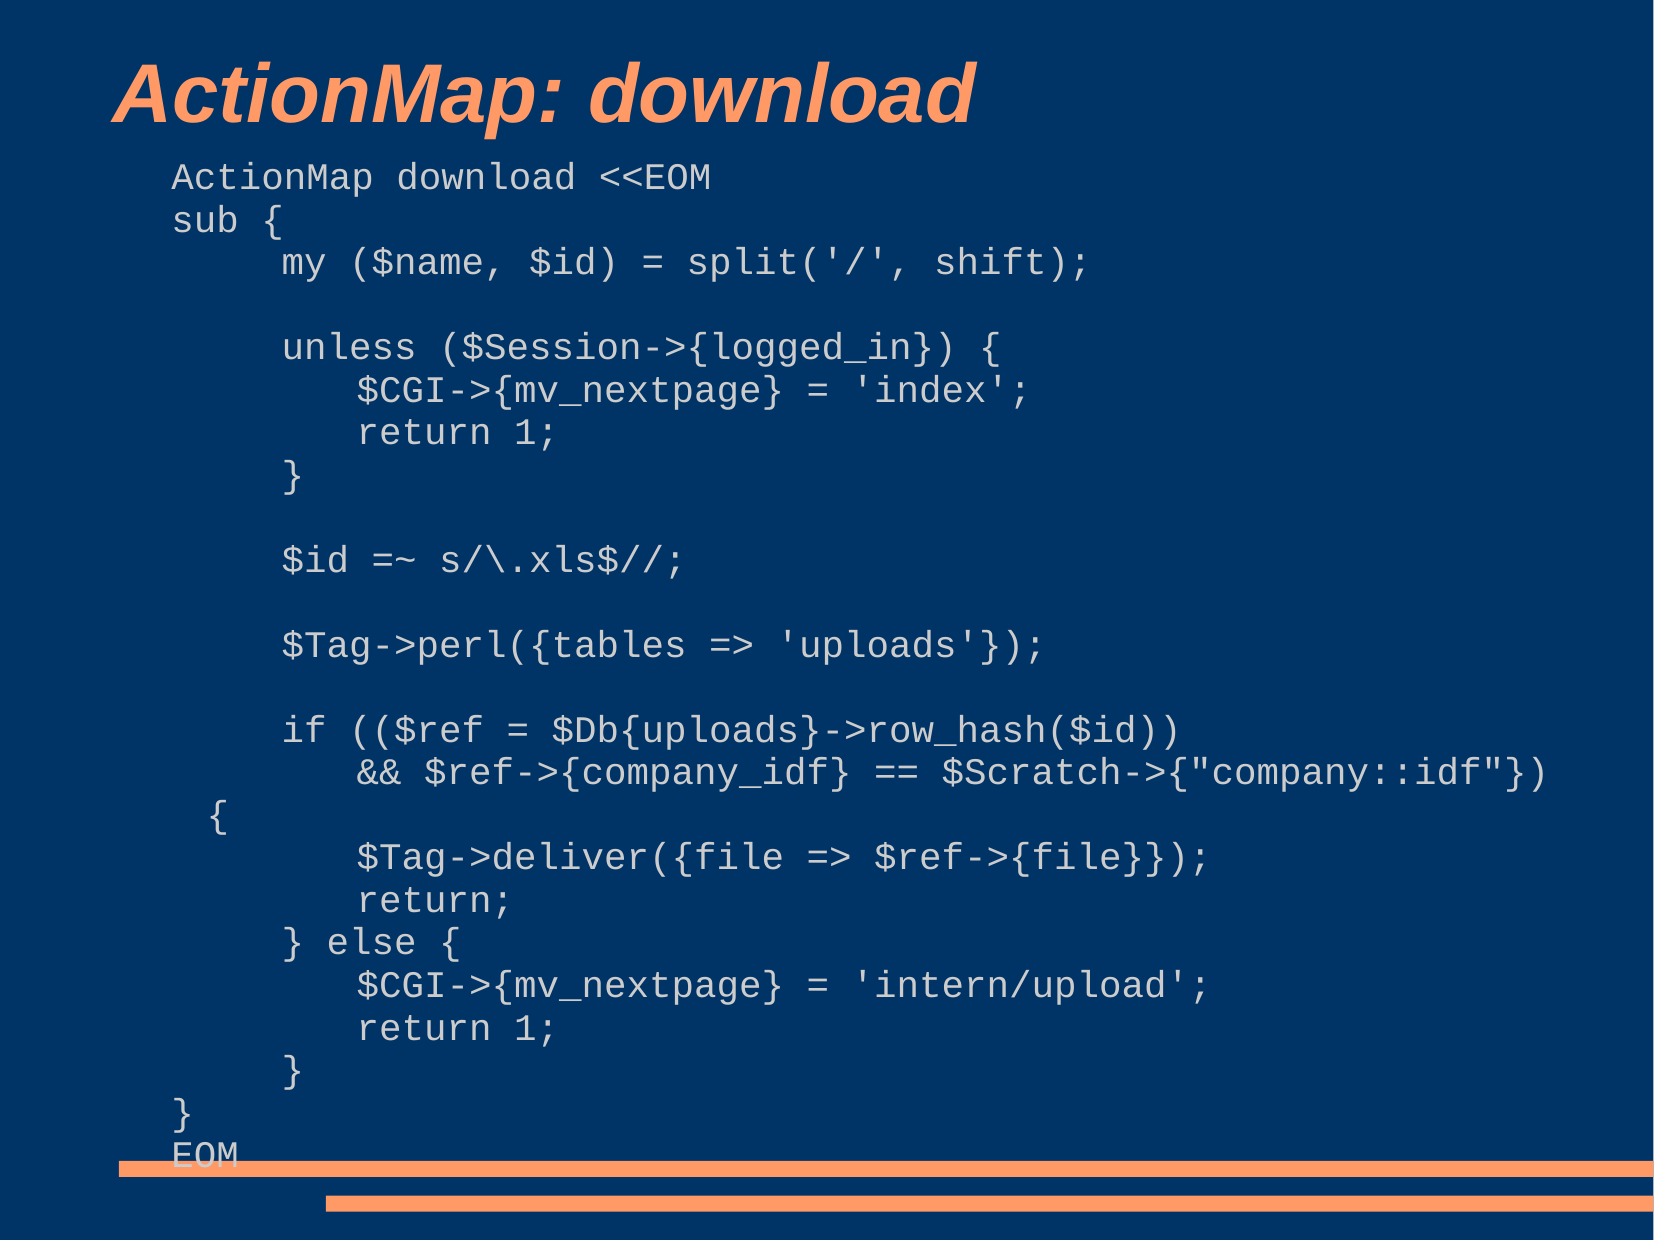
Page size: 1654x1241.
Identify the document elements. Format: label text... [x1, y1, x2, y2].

title ActionMap: download [112, 0, 1525, 188]
subtitle ActionMap download <<EOM sub { my ($name, $id) = split('/', shift); unless ($Session->{logged_in}) { $CGI->{mv_nextpage} = 'index'; return 1; } $id =~ s/\.xls$//; $Tag->perl({tables => 'uploads'}); if (($ref = $Db{uploads}->row_hash($id)) && $ref->{company_idf} == $Scratch->{"company::idf"}) { $Tag->deliver({file => $ref->{file}}); return; } else { $CGI->{mv_nextpage} = 'intern/upload'; return 1; } } EOM [135, 158, 1576, 1222]
